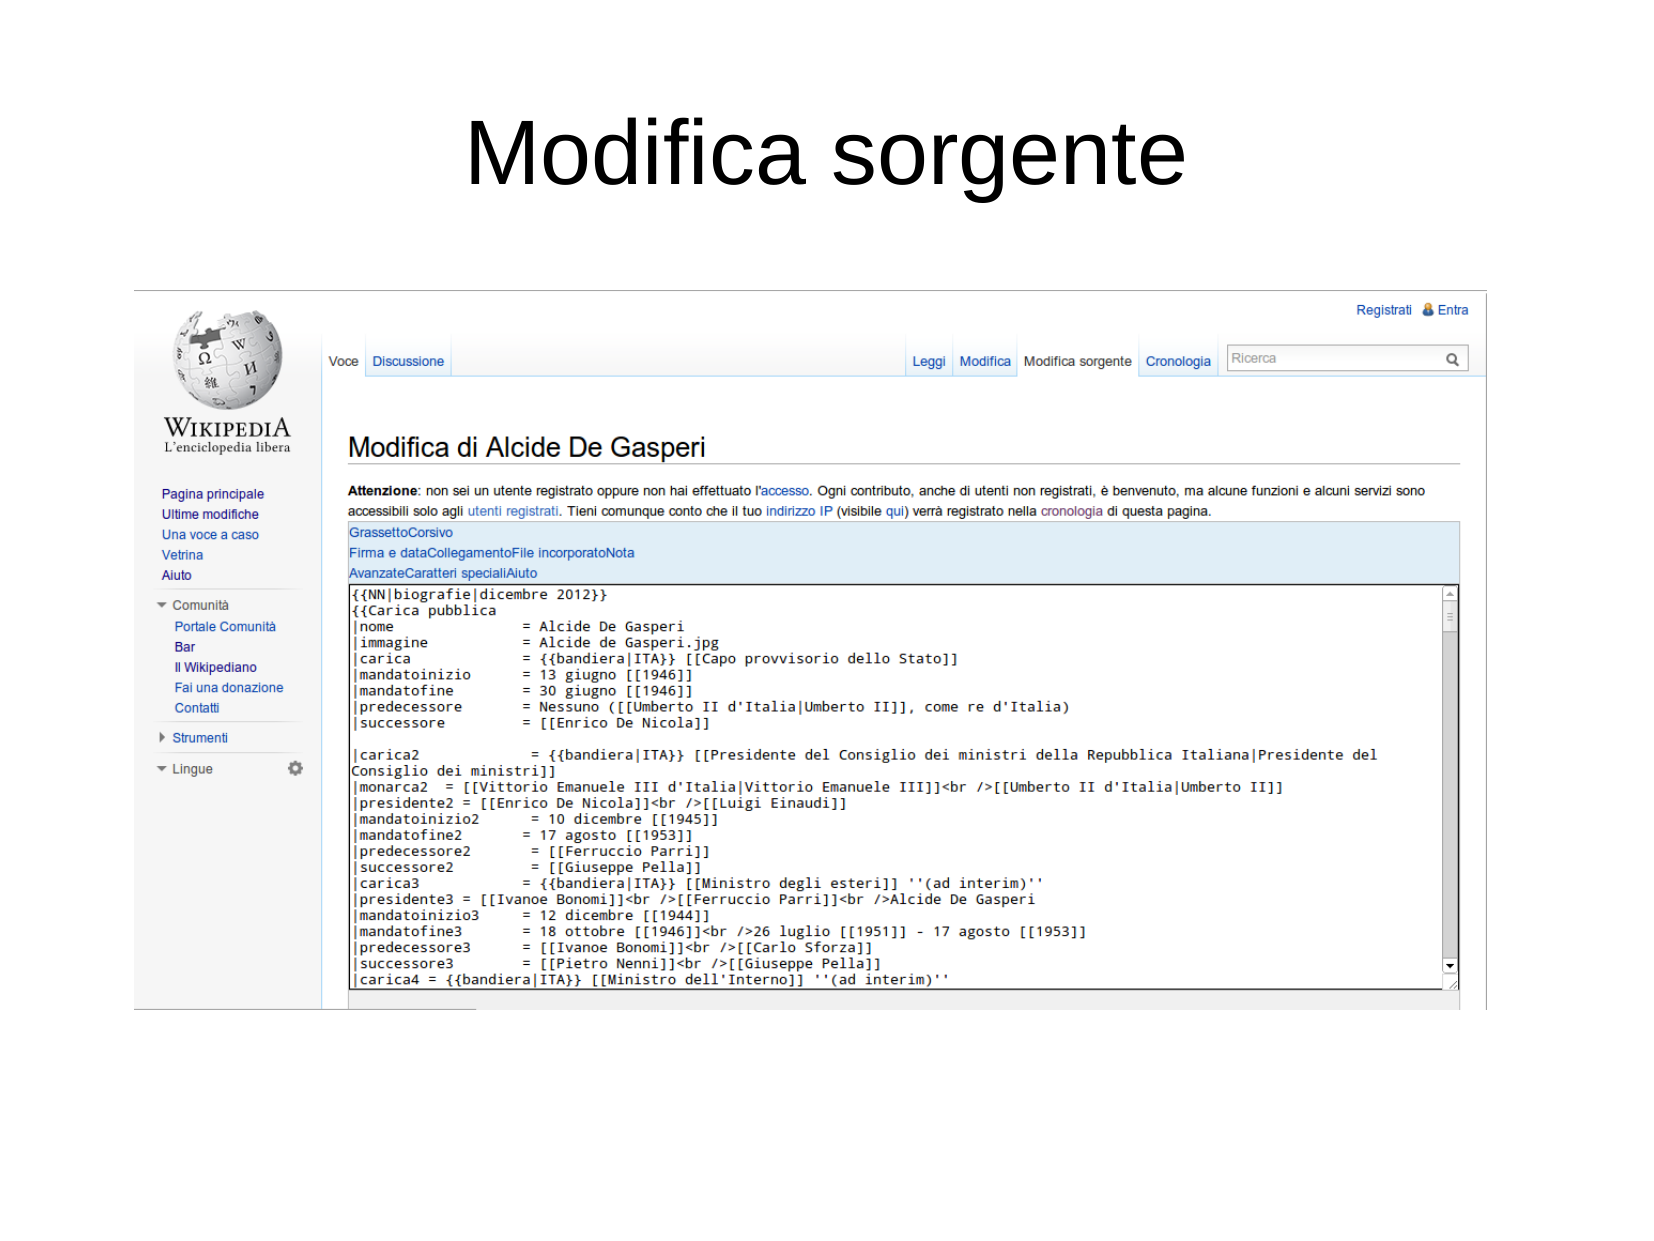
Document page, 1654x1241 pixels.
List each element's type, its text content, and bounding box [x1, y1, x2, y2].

picture [134, 290, 1487, 1010]
title Modifica sorgente [82, 49, 1571, 257]
